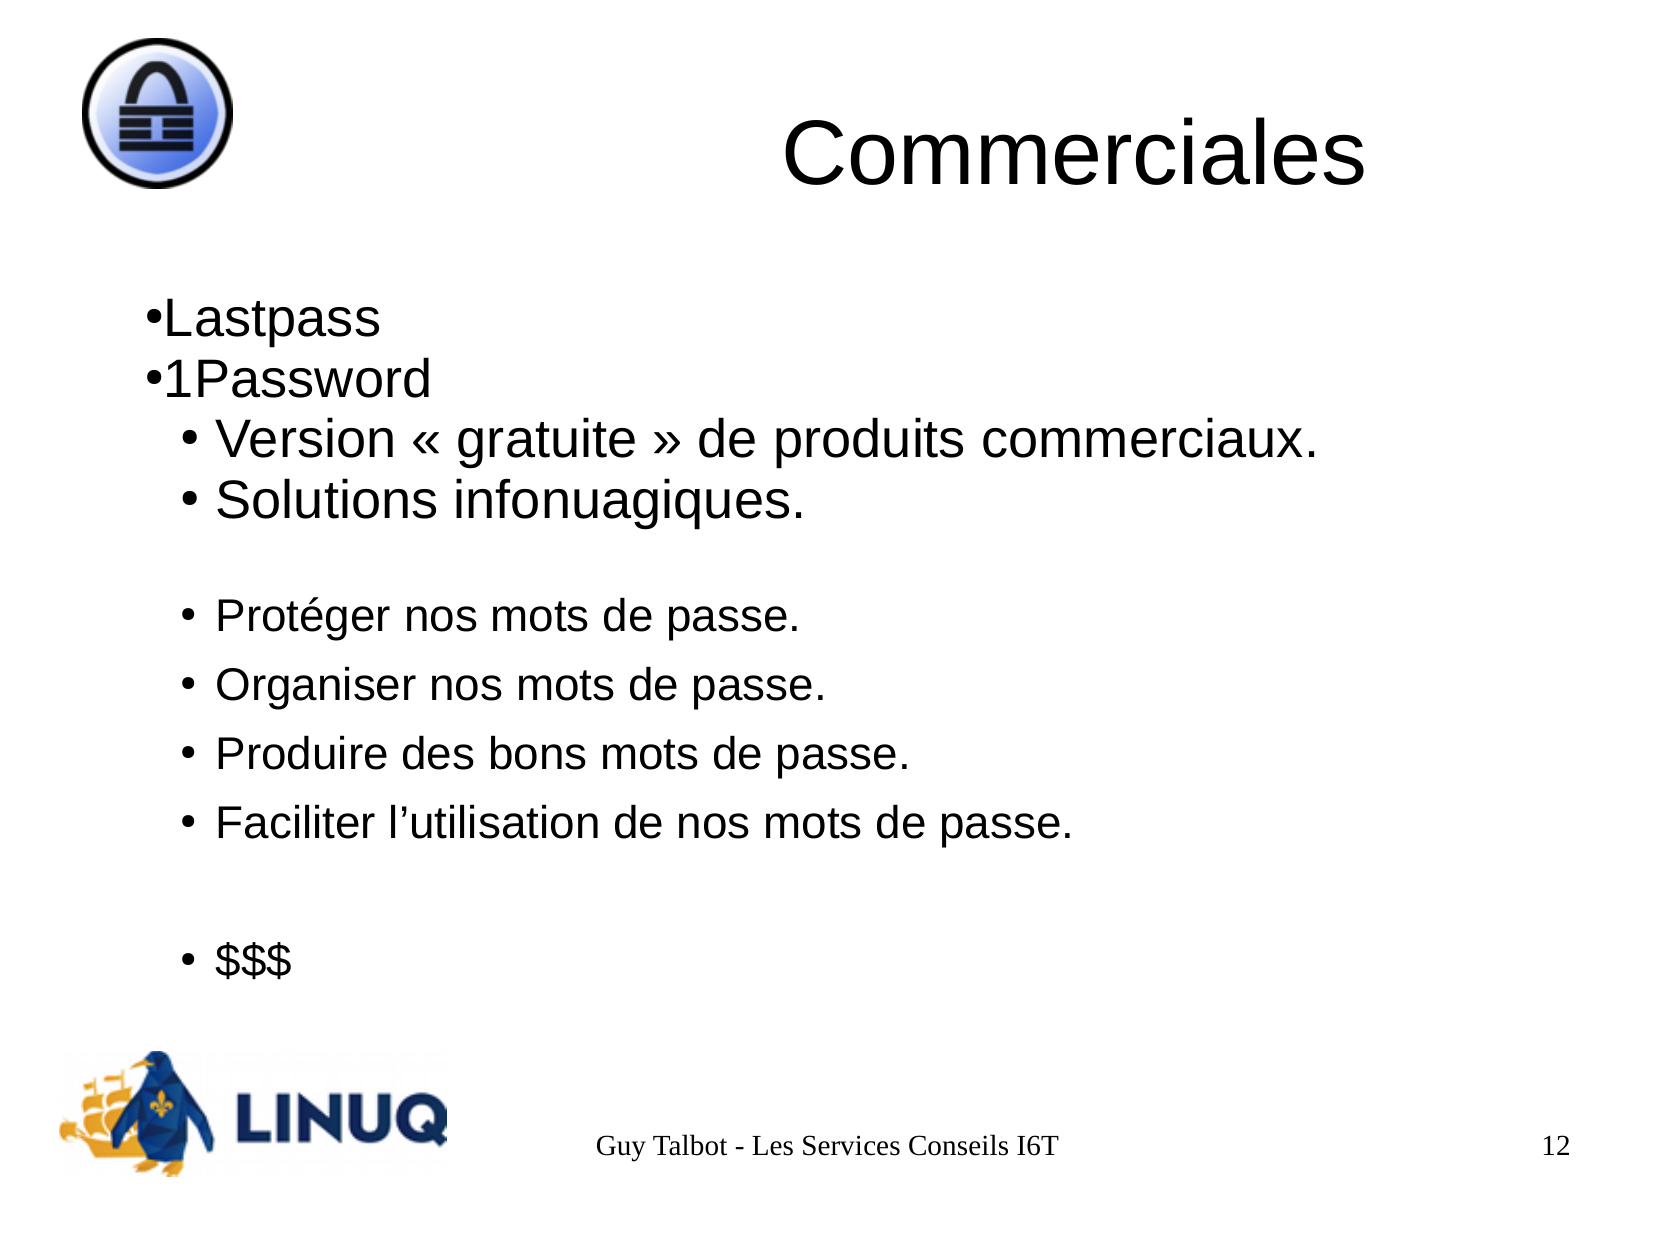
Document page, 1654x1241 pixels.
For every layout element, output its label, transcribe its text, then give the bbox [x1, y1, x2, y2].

title Commerciales [578, 49, 1571, 257]
picture [59, 1051, 447, 1177]
picture [82, 38, 233, 189]
text_box Lastpass 1Password Version « gratuite » de produits commerciaux. Solutions infonuagiques. Protéger nos mots de passe. Organiser nos mots de passe. Produire des bons mots de passe. Faciliter l’utilisation de nos mots de passe. $$$ [129, 280, 1536, 1068]
